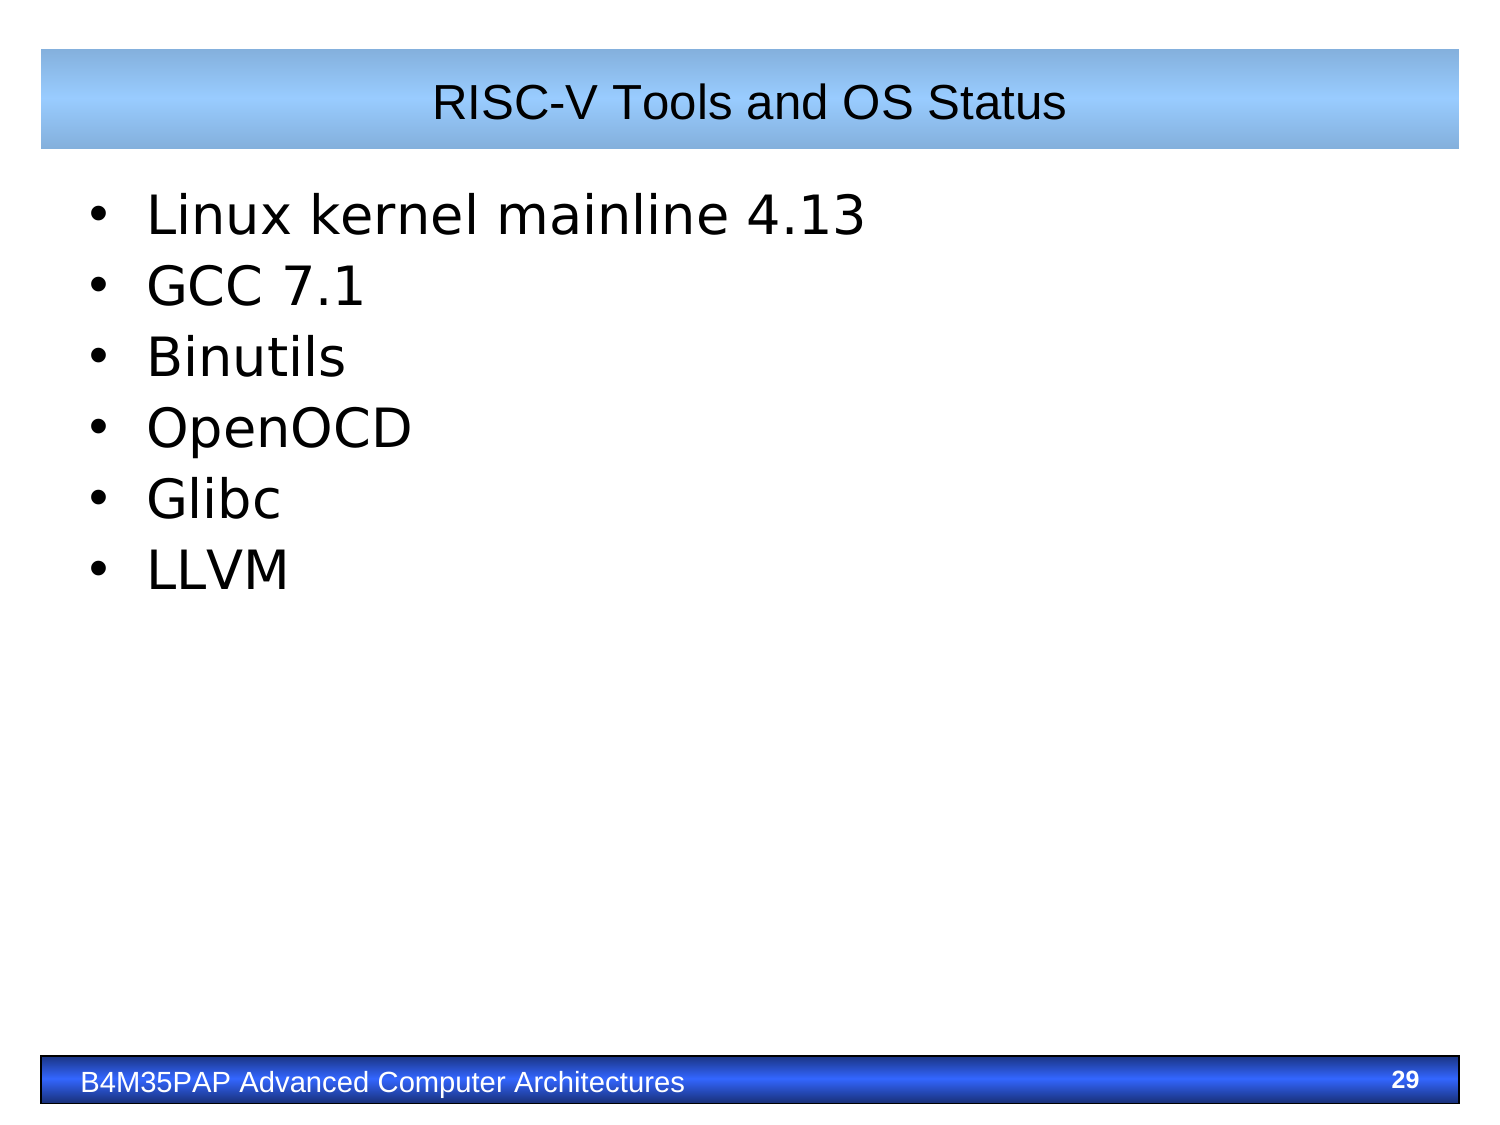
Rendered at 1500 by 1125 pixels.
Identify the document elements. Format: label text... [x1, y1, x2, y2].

title RISC-V Tools and OS Status [41, 49, 1459, 149]
list Linux kernel mainline 4.13 GCC 7.1 Binutils OpenOCD Glibc LLVM [75, 172, 1426, 916]
